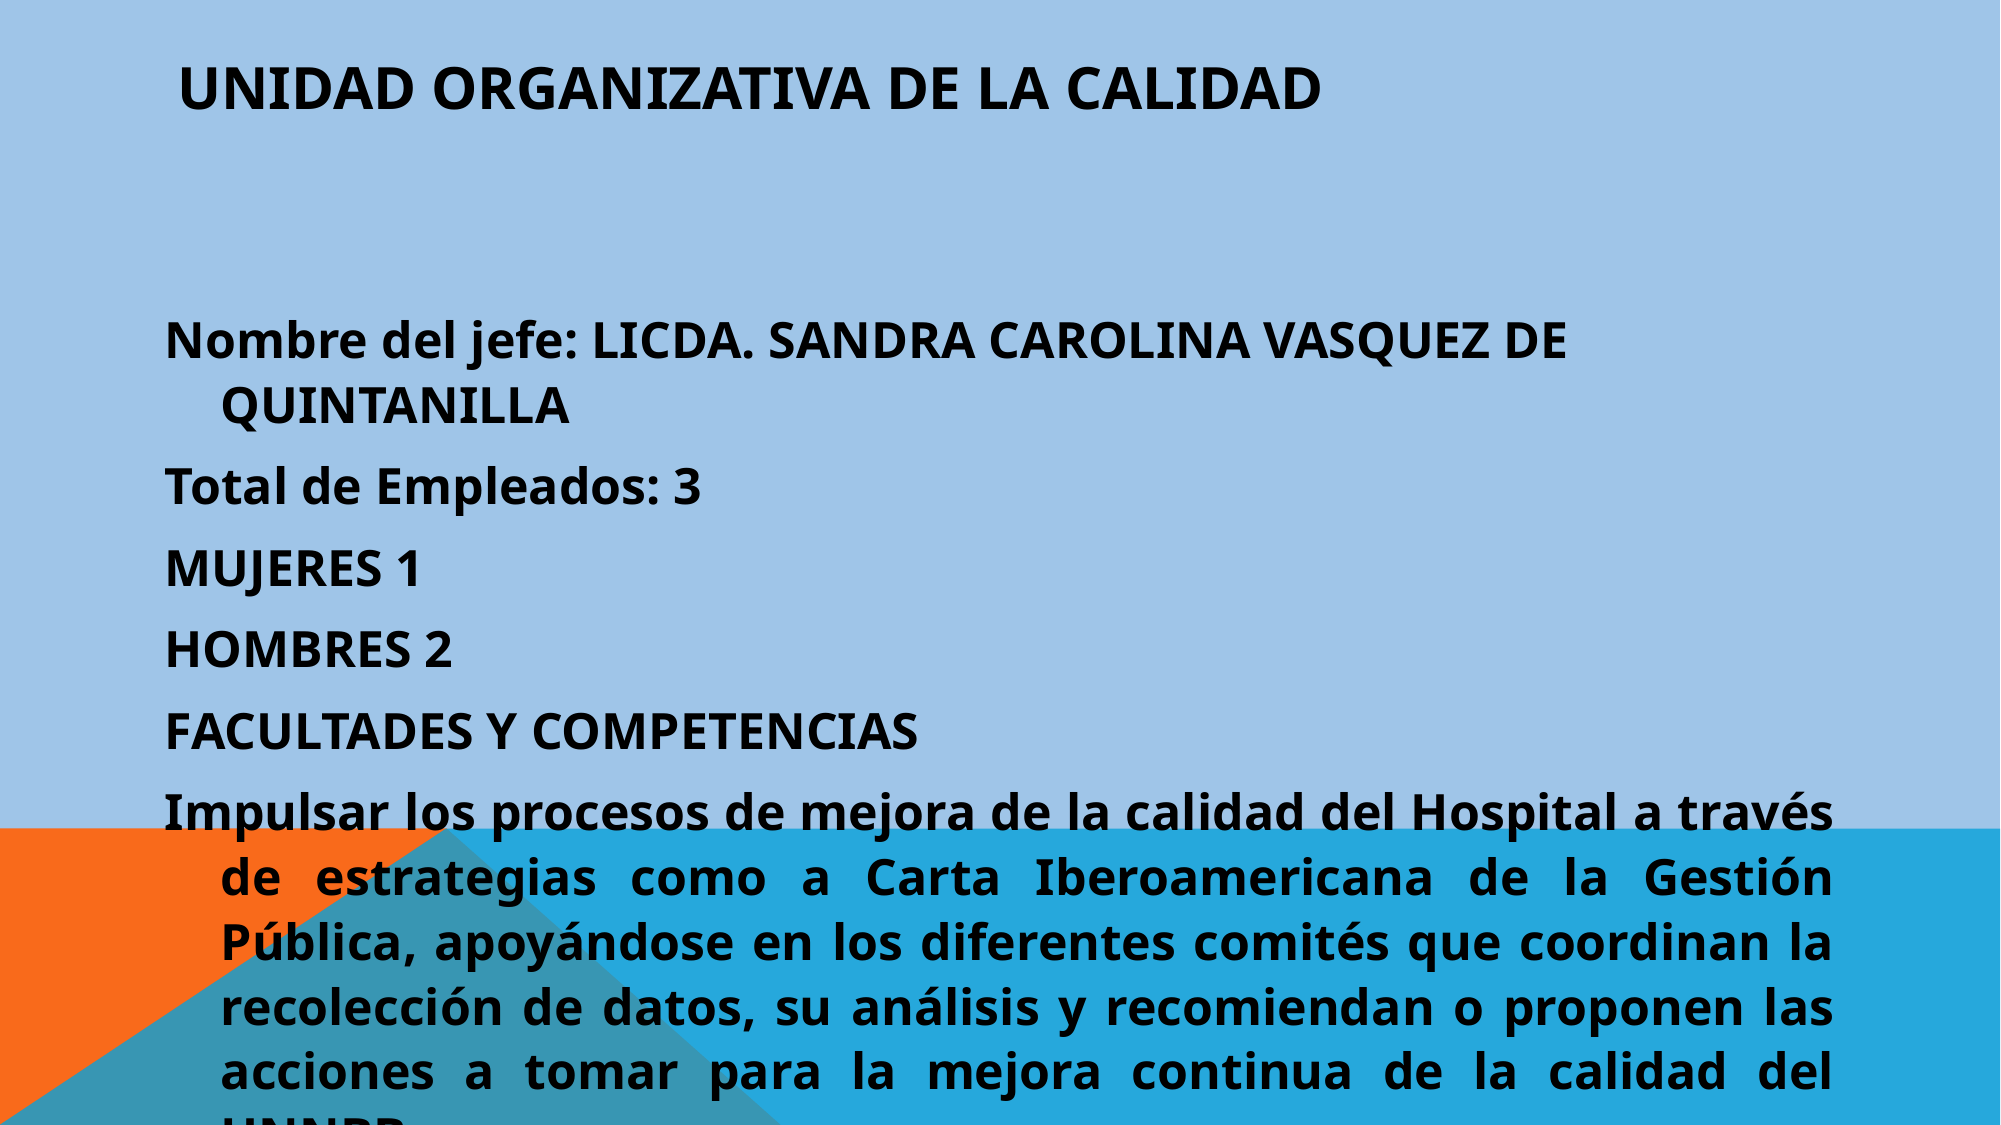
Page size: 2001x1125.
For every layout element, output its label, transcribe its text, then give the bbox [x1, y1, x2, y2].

text_box Nombre del jefe: LICDA. SANDRA CAROLINA VASQUEZ DE QUINTANILLA Total de Empleados: 3 MUJERES 1 HOMBRES 2 FACULTADES Y COMPETENCIAS Impulsar los procesos de mejora de la calidad del Hospital a través de estrategias como a Carta Iberoamericana de la Gestión Pública, apoyándose en los diferentes comités que coordinan la recolección de datos, su análisis y recomiendan o proponen las acciones a tomar para la mejora continua de la calidad del HNNBB. [149, 244, 1850, 994]
text_box UNIDAD ORGANIZATIVA DE LA CALIDAD [162, 43, 1863, 213]
